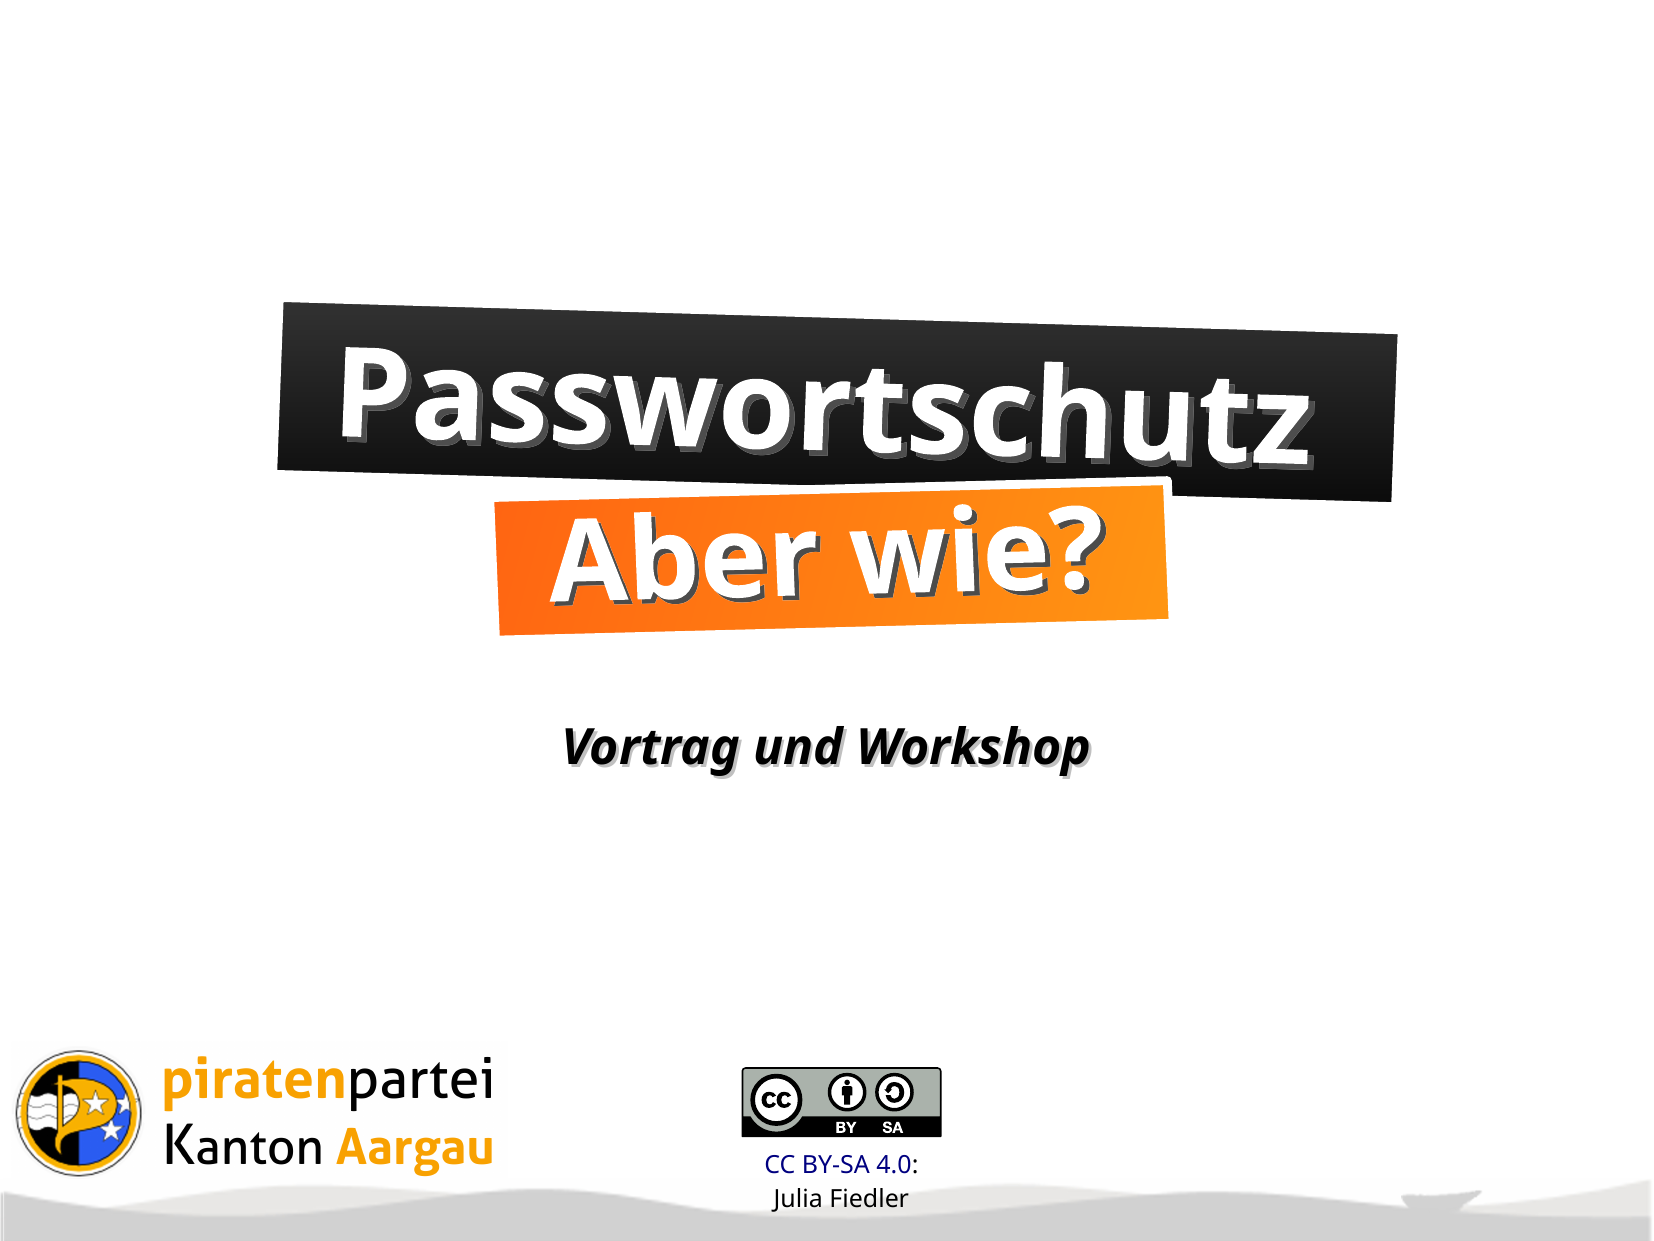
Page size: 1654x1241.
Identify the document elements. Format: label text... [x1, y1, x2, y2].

subtitle Vortrag und Workshop [0, 614, 1654, 1069]
text_box Aber wie? [489, 480, 1174, 641]
picture [741, 1067, 942, 1138]
picture [0, 1041, 1654, 1241]
text_box Passwortschutz [272, 297, 1403, 507]
text_box CC BY-SA 4.0: Julia Fiedler [708, 1139, 975, 1211]
